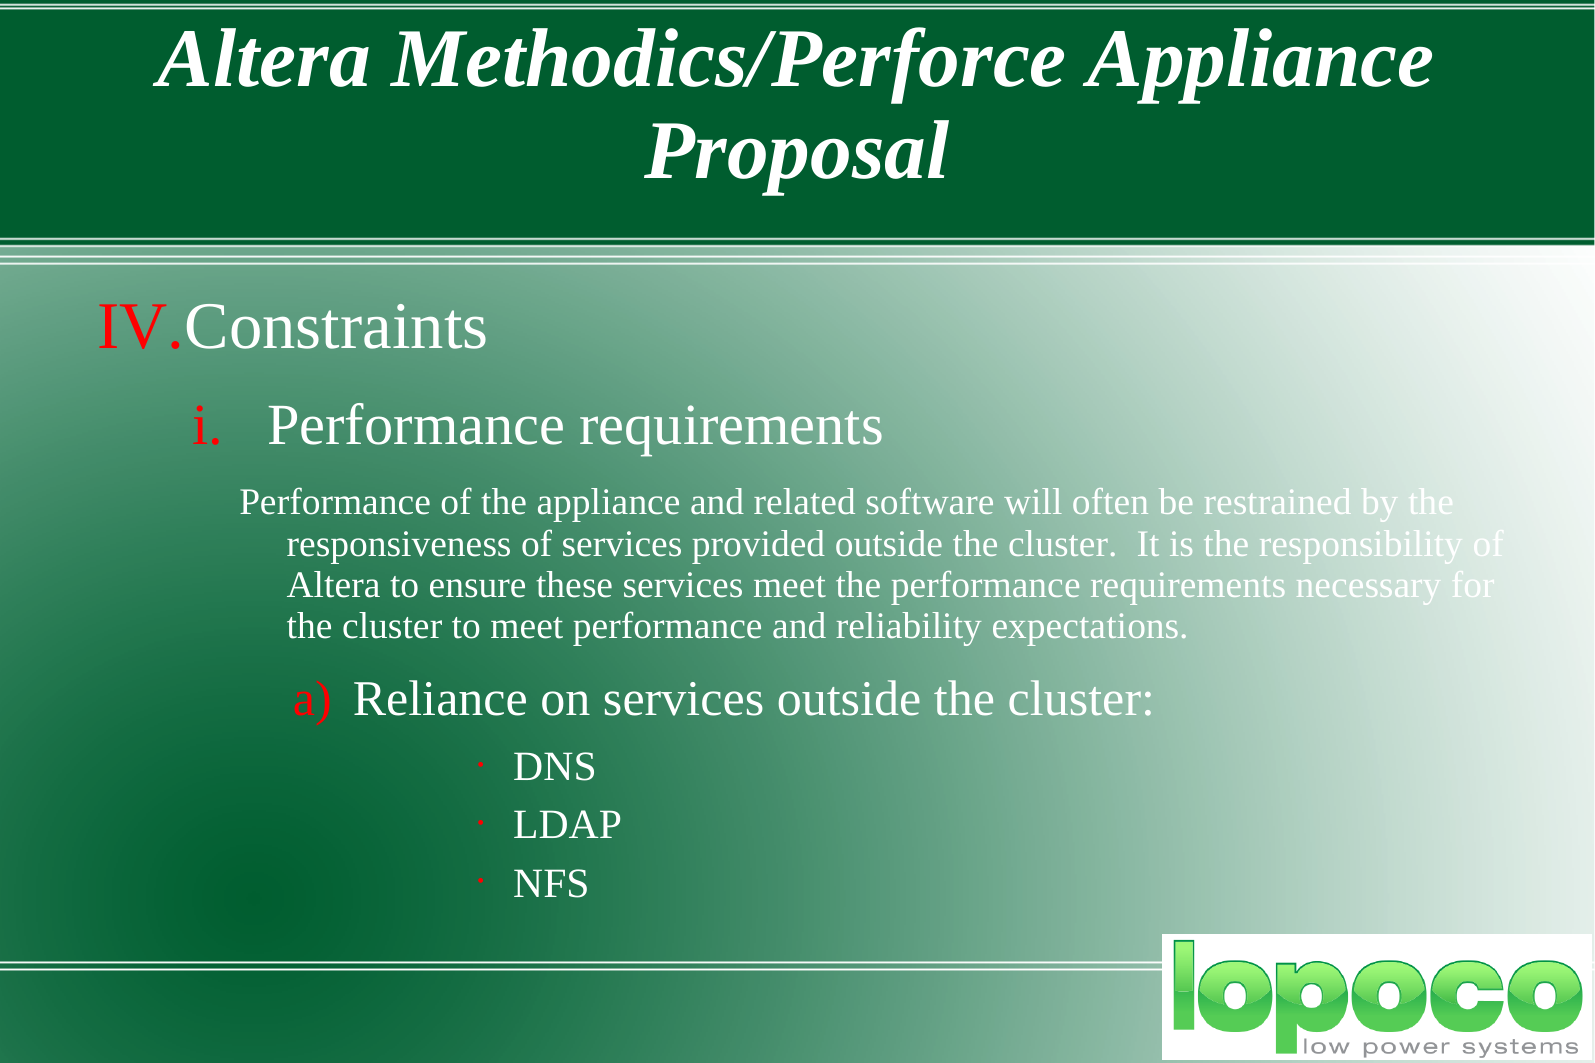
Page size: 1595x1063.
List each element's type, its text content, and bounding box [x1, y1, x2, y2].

title Altera Methodics/Perforce Appliance Proposal [79, 11, 1515, 197]
list Constraints Performance requirements Performance of the appliance and related software will often be restrained by the responsiveness of services provided outside the cluster. It is the responsibility of Altera to ensure these services meet the performance requirements necessary for the cluster to meet performance and reliability expectations. Reliance on services outside the cluster: DNS LDAP NFS [79, 289, 1515, 976]
picture [0, 0, 1595, 1063]
